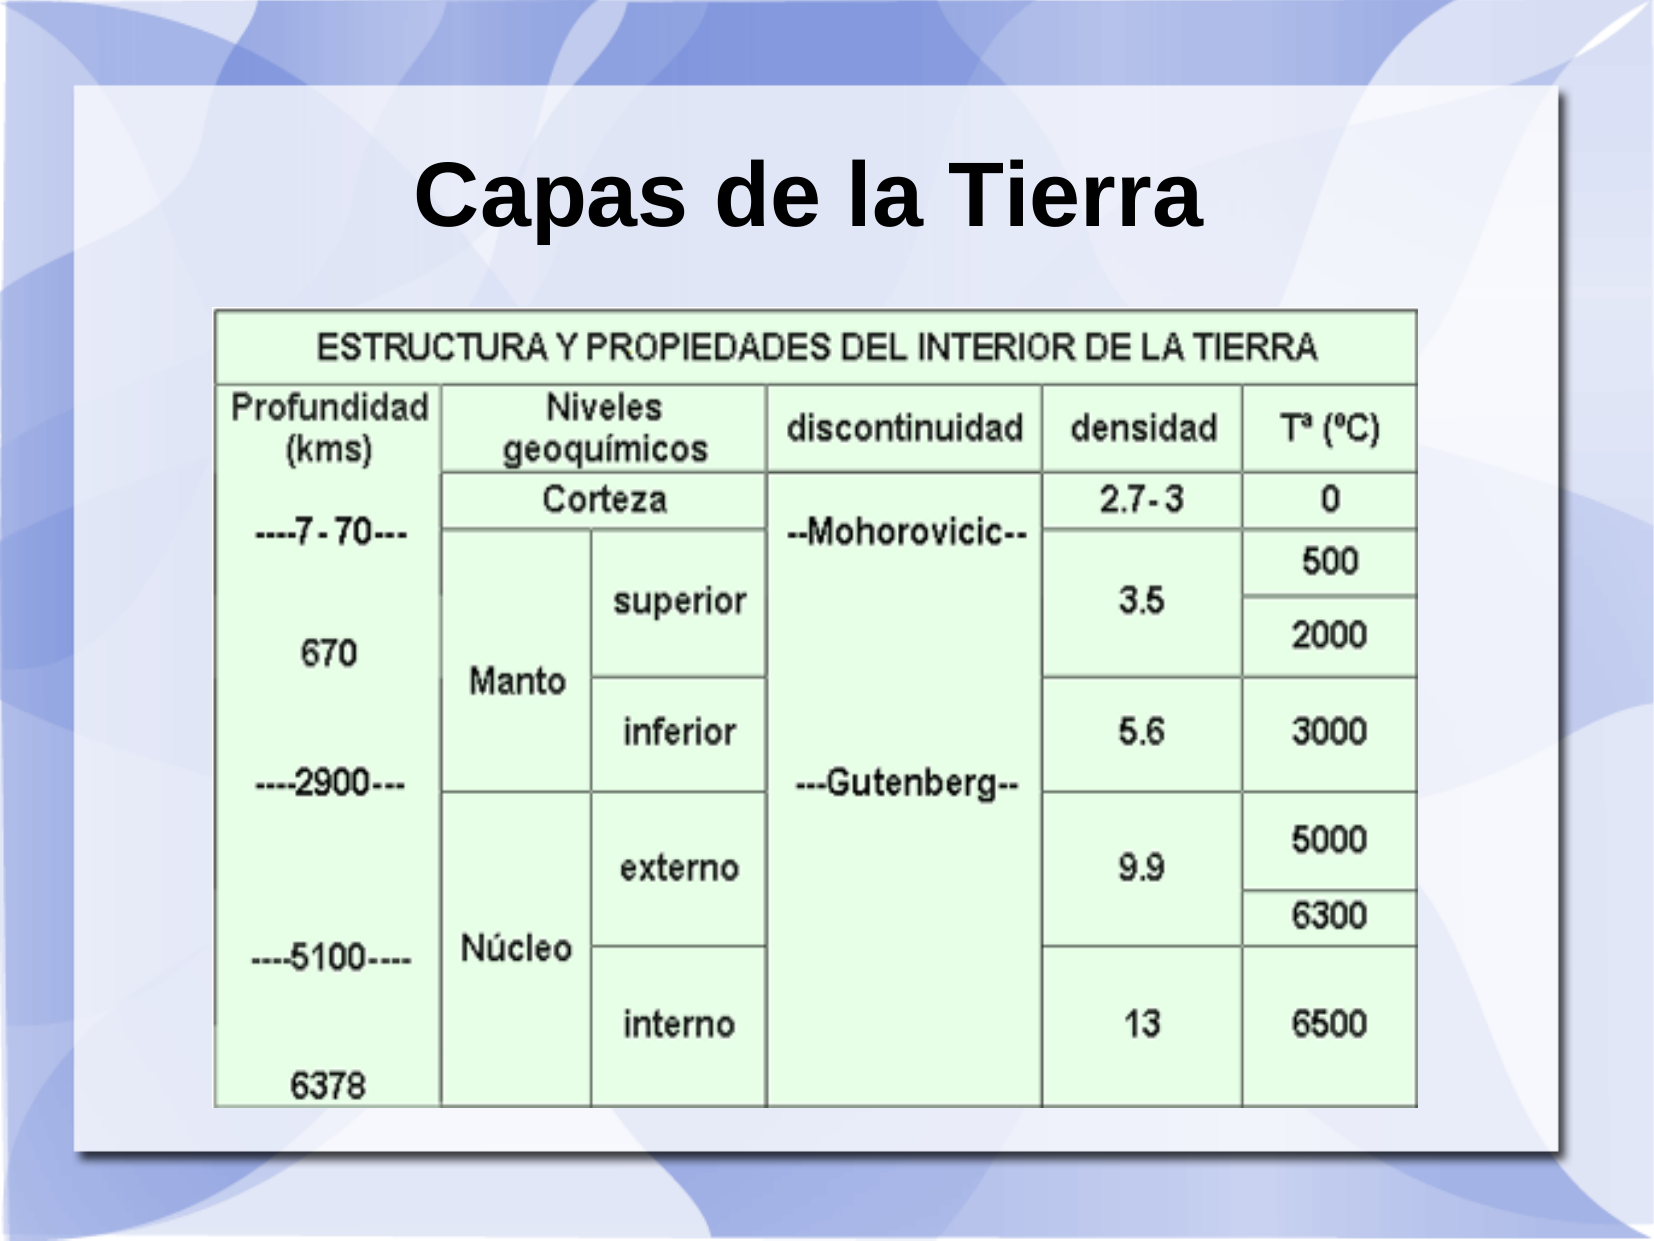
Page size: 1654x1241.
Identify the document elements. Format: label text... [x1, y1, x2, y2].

picture [0, 0, 1654, 1241]
title Capas de la Tierra [82, 90, 1536, 298]
